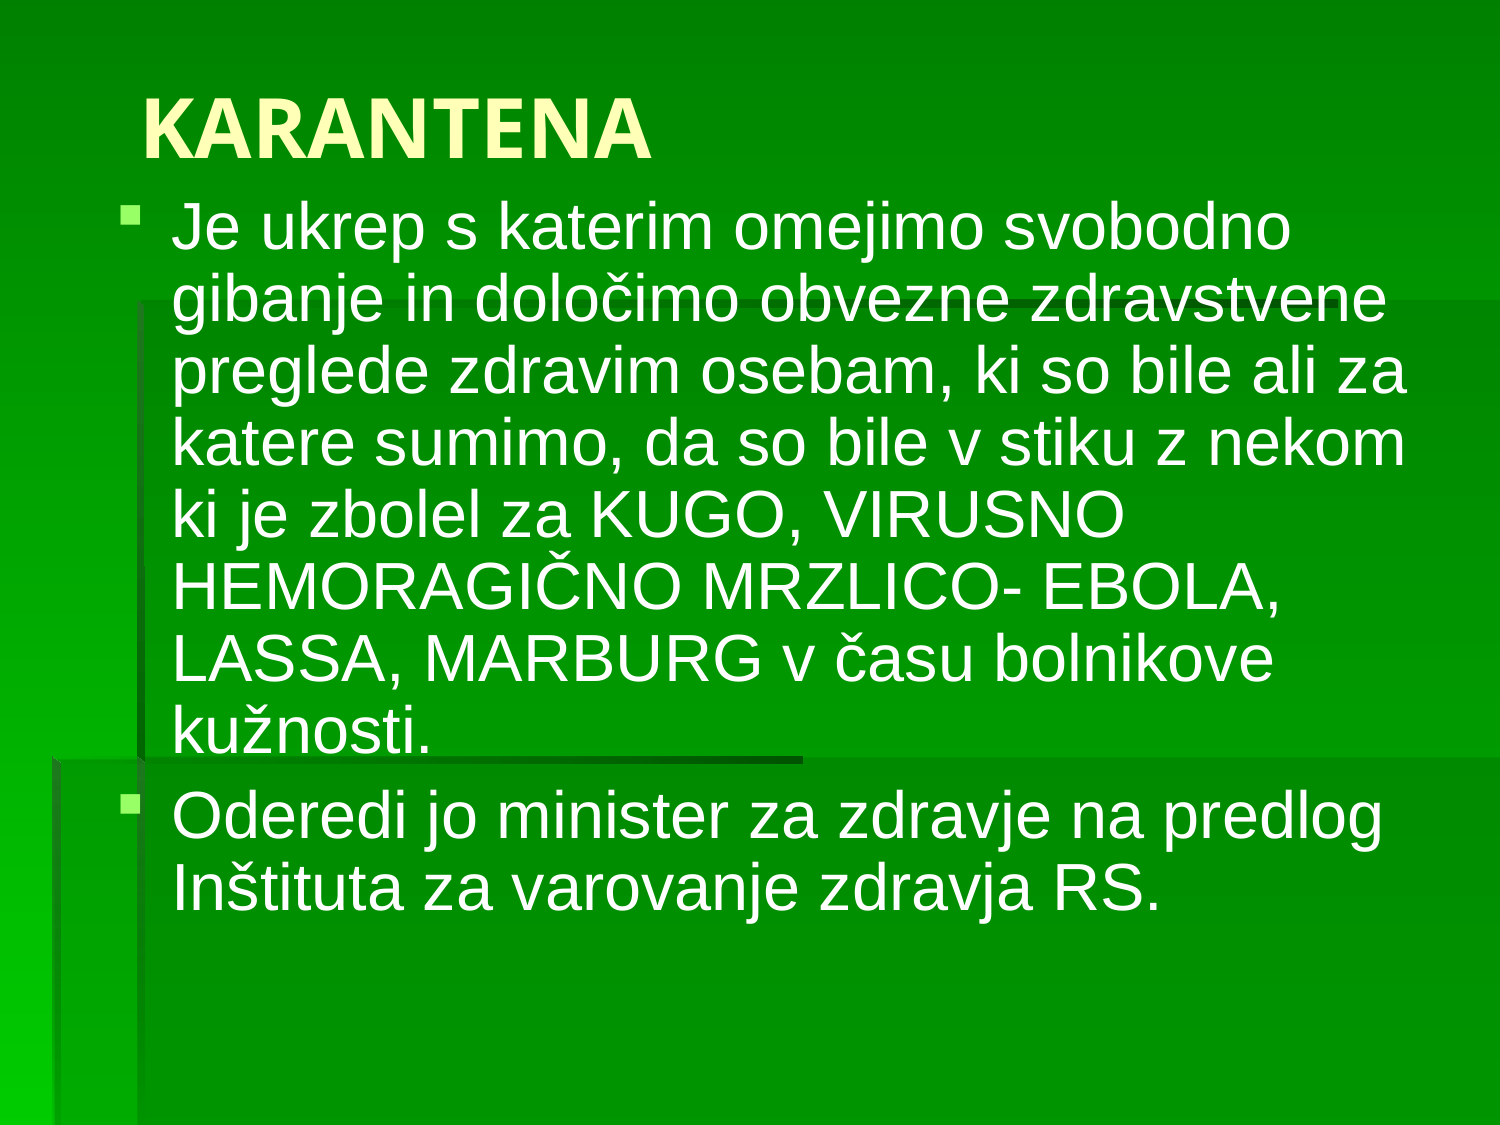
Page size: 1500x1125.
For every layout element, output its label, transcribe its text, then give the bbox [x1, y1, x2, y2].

list Je ukrep s katerim omejimo svobodno gibanje in določimo obvezne zdravstvene preglede zdravim osebam, ki so bile ali za katere sumimo, da so bile v stiku z nekom ki je zbolel za KUGO, VIRUSNO HEMORAGIČNO MRZLICO- EBOLA, LASSA, MARBURG v času bolnikove kužnosti. Oderedi jo minister za zdravje na predlog Inštituta za varovanje zdravja RS. [100, 184, 1451, 1000]
title KARANTENA [124, 78, 1500, 173]
